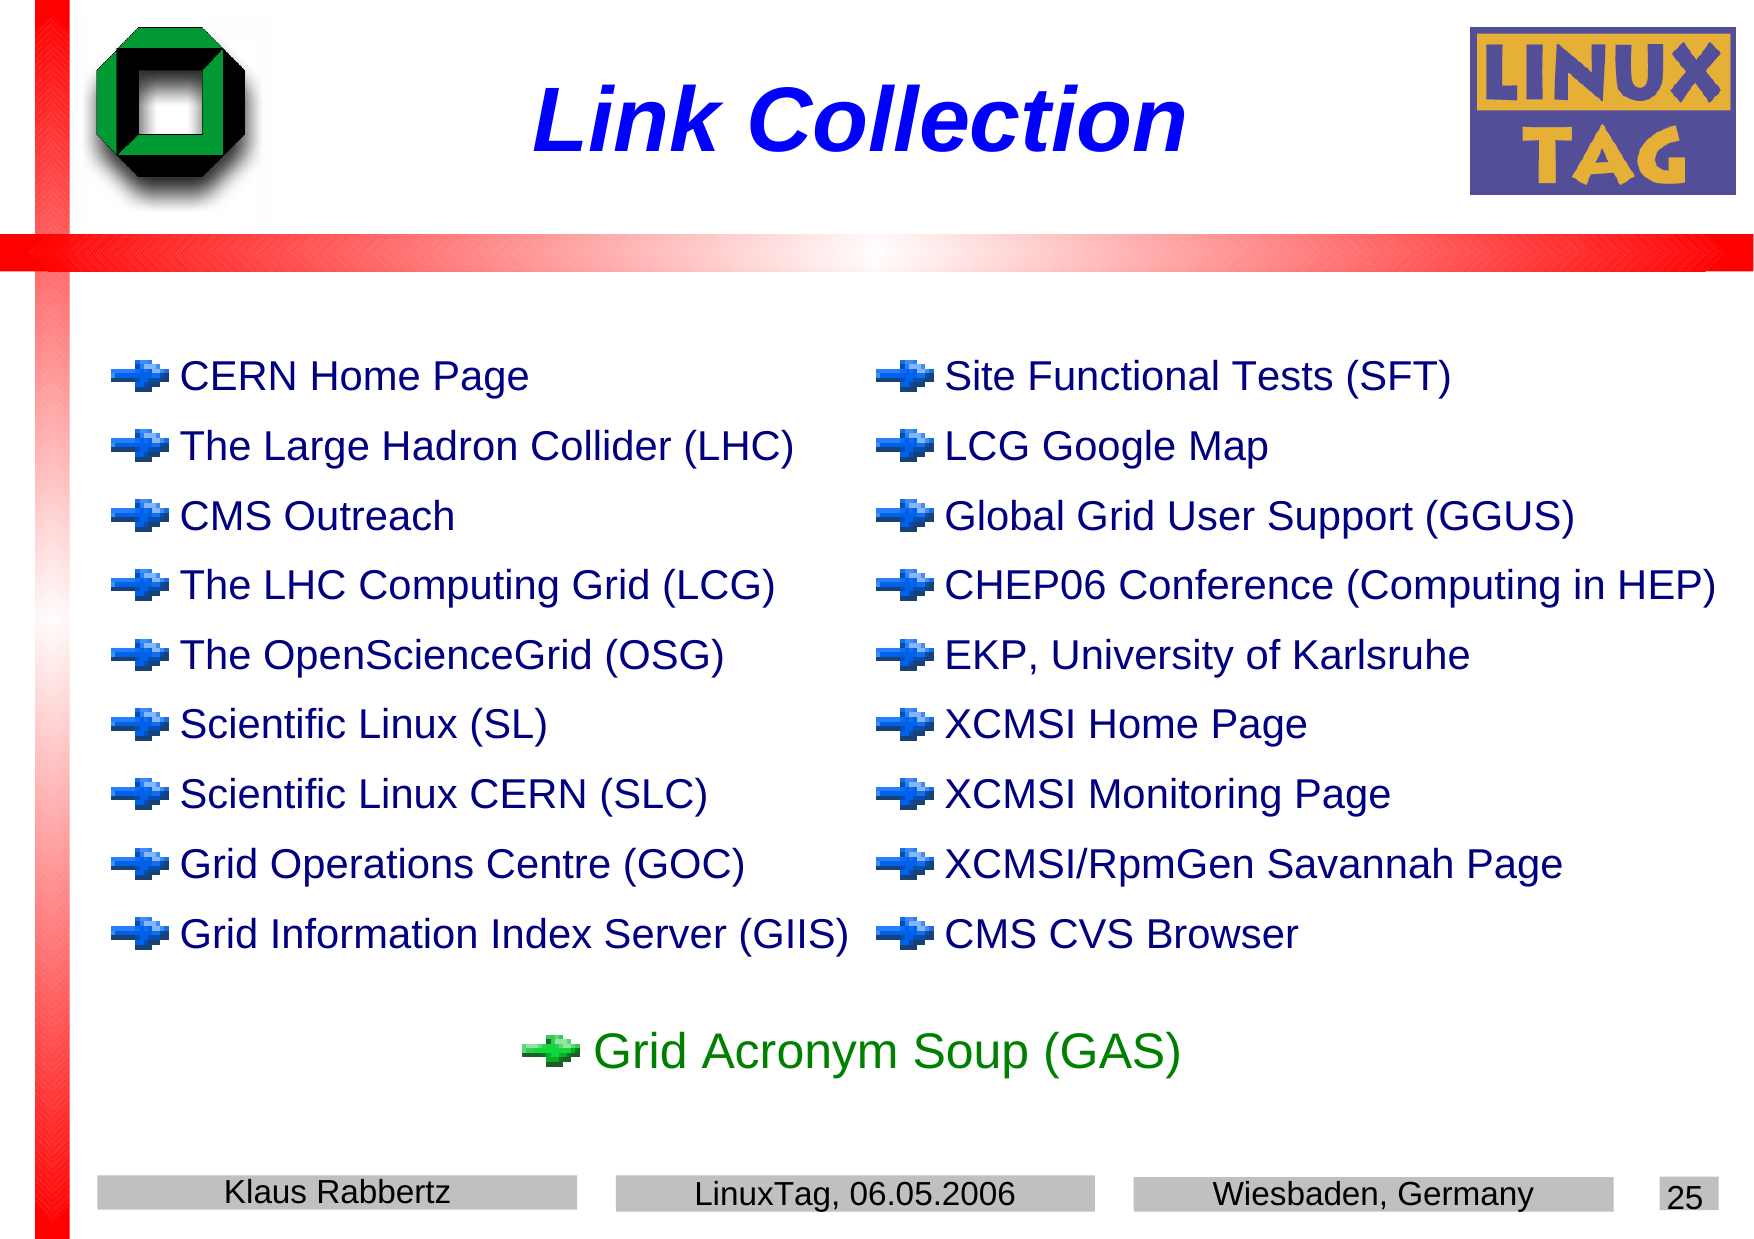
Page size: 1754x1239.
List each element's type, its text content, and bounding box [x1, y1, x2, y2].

picture [876, 946, 934, 950]
picture [111, 946, 169, 950]
title Link Collection [267, 15, 1455, 223]
picture [1470, 27, 1736, 195]
text_box Site Functional Tests (SFT) LCG Google Map Global Grid User Support (GGUS) CHEP06 Conference (Computing in HEP) EKP, University of Karlsruhe XCMSI Home Page XCMSI Monitoring Page XCMSI/RpmGen Savannah Page CMS CVS Browser [864, 317, 1731, 946]
list [75, 862, 1542, 1239]
text_box Grid Acronym Soup (GAS) [510, 1011, 1196, 1091]
list [134, 208, 1447, 317]
picture [71, 19, 267, 223]
text_box CERN Home Page The Large Hadron Collider (LHC) CMS Outreach The LHC Computing Grid (LCG) The OpenScienceGrid (OSG) Scientific Linux (SL) Scientific Linux CERN (SLC) Grid Operations Centre (GOC) Grid Information Index Server (GIIS) [99, 317, 864, 946]
